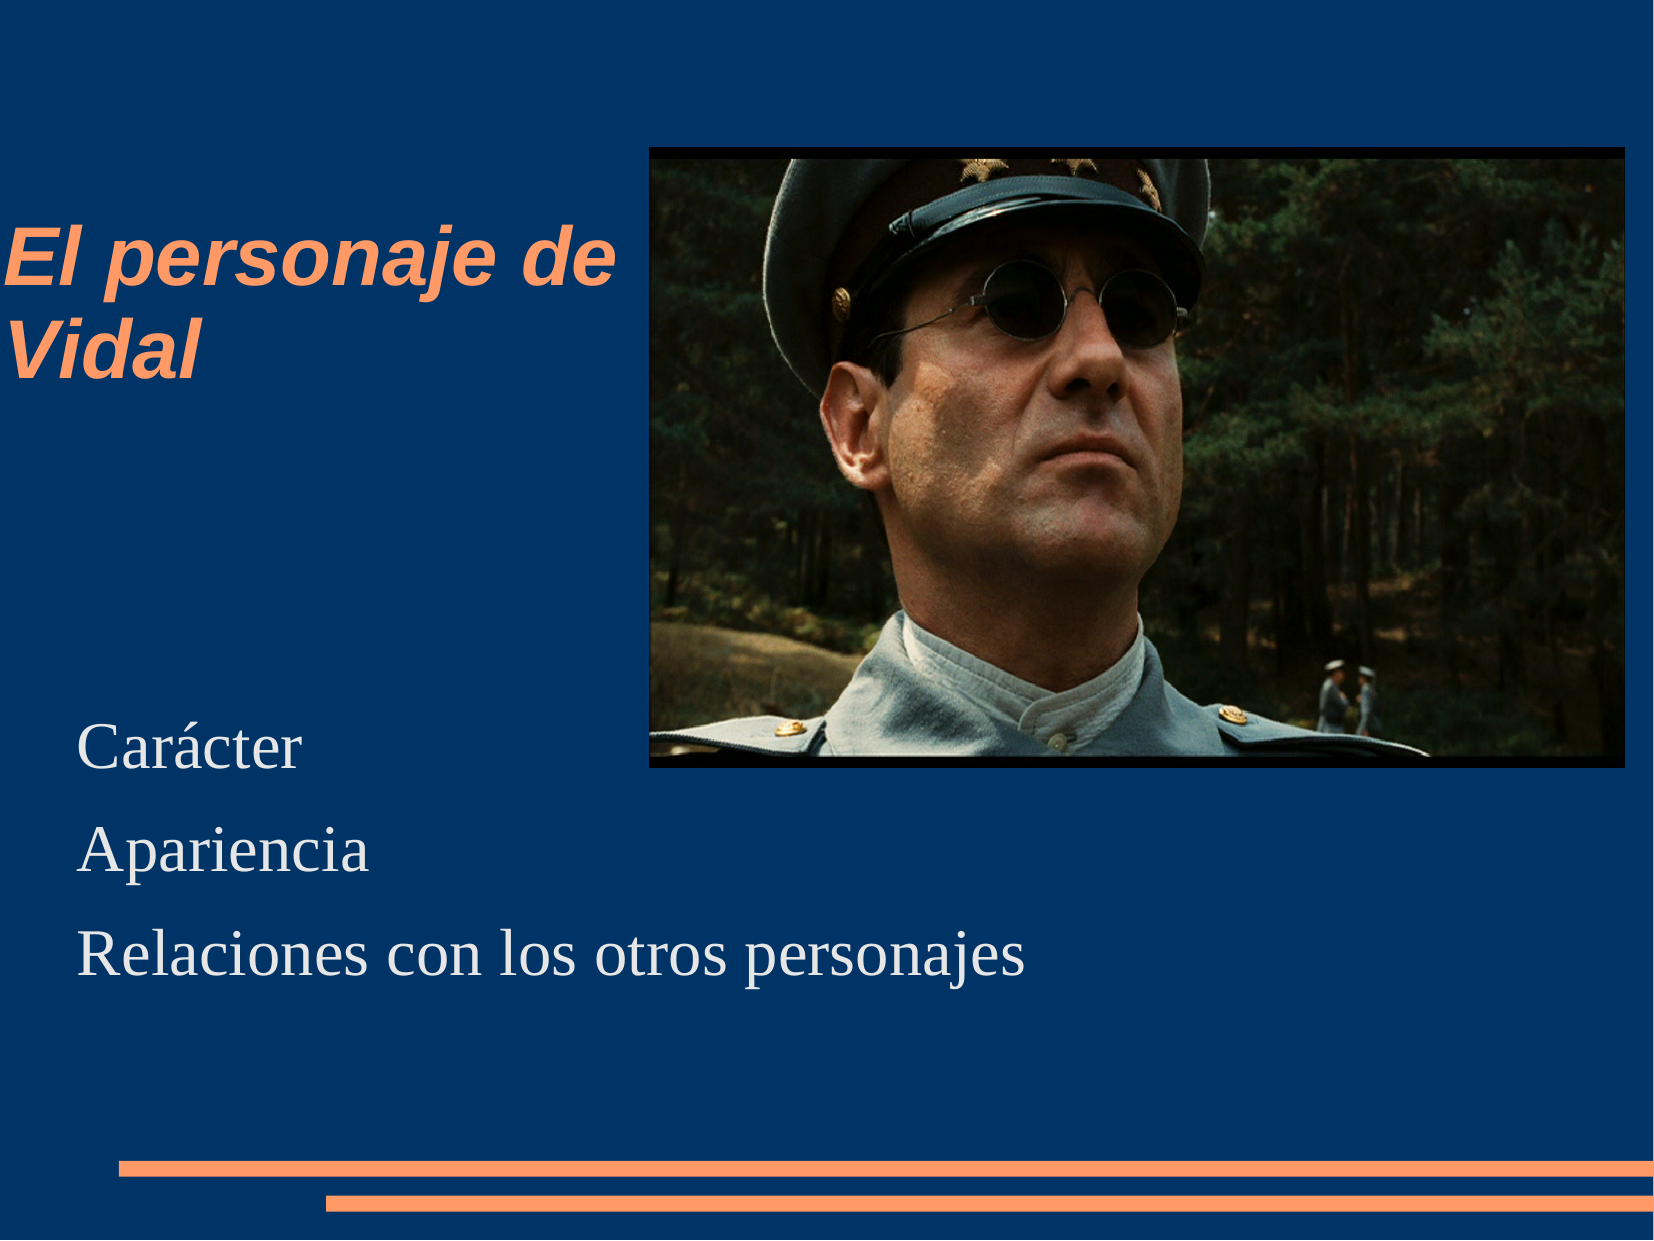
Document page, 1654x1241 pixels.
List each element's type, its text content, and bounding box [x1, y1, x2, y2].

title El personaje de Vidal [3, 206, 649, 399]
picture [649, 147, 1625, 768]
list Carácter Apariencia Relaciones con los otros personajes [59, 708, 1532, 1118]
